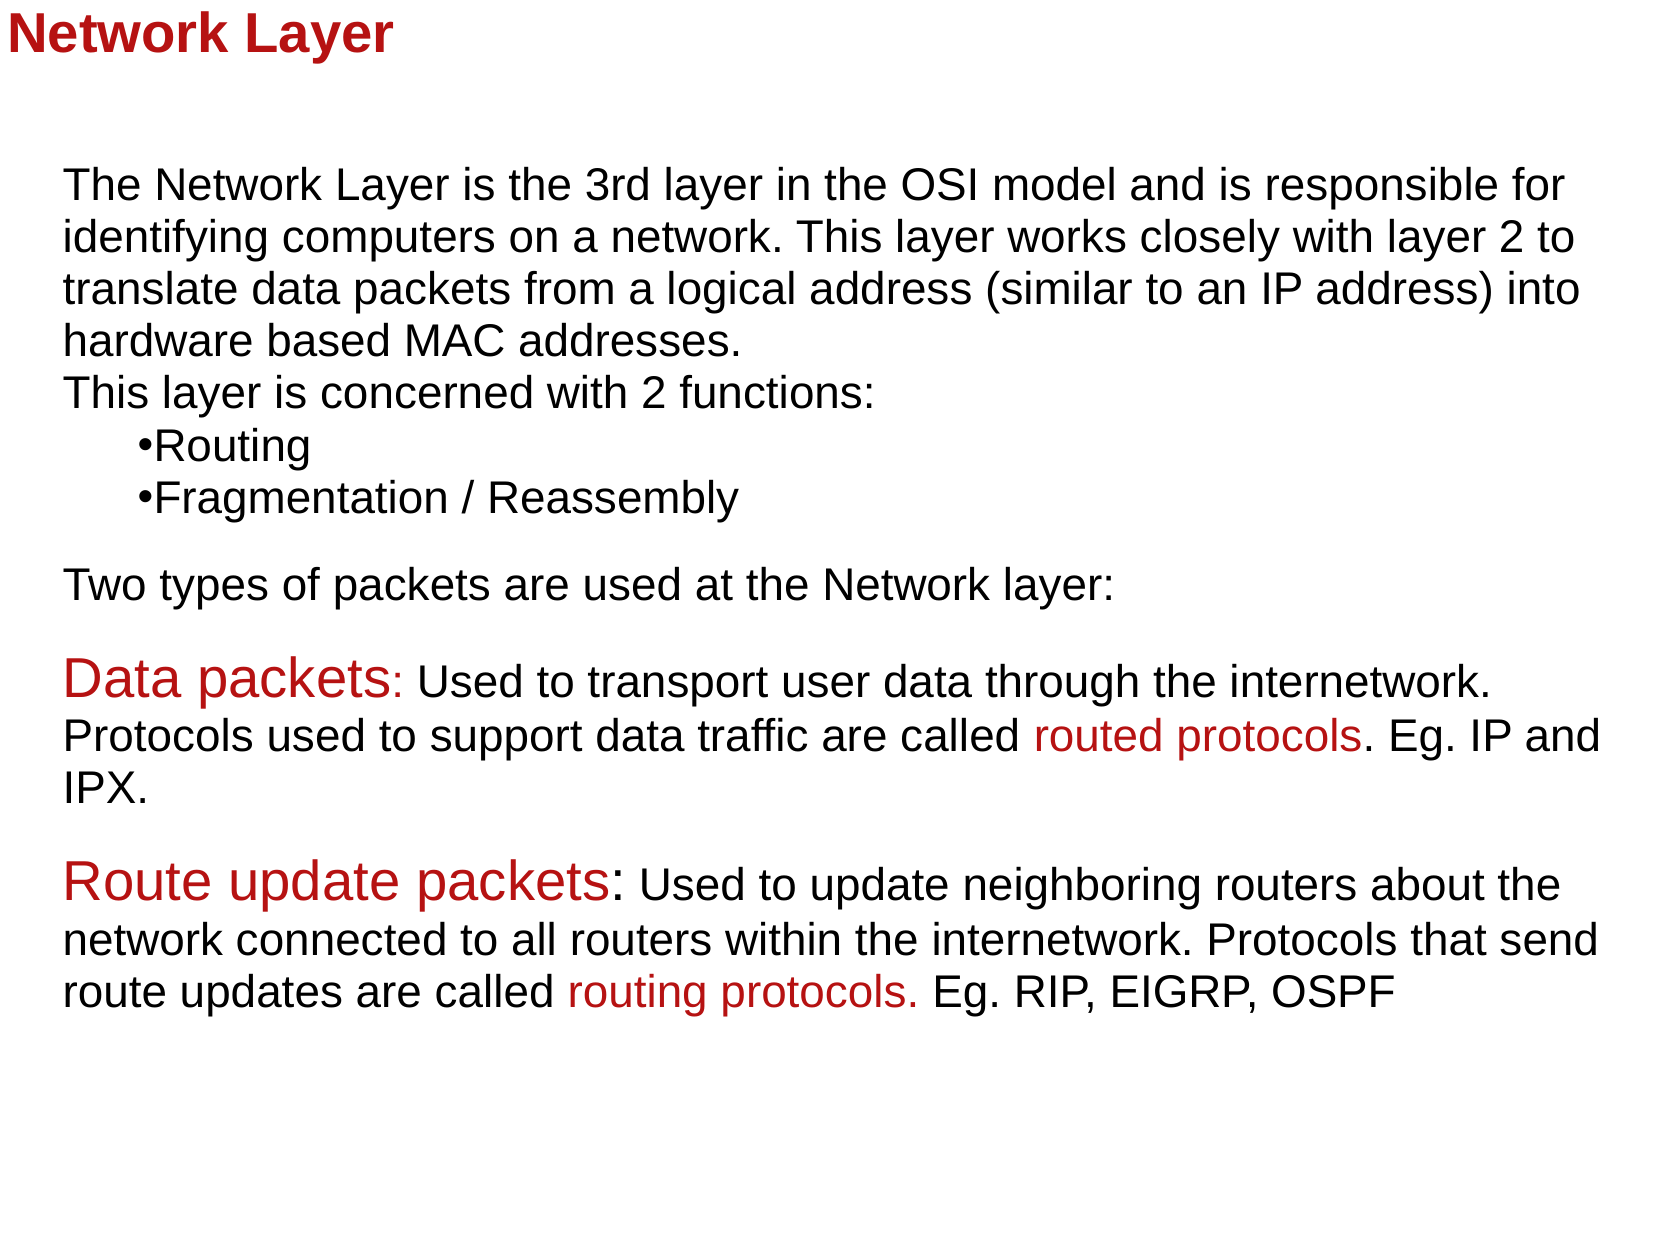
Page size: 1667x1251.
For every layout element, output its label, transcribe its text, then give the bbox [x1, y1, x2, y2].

text_box The Network Layer is the 3rd layer in the OSI model and is responsible for identifying computers on a network. This layer works closely with layer 2 to translate data packets from a logical address (similar to an IP address) into hardware based MAC addresses. This layer is concerned with 2 functions: Routing Fragmentation / Reassembly Two types of packets are used at the Network layer: Data packets: Used to transport user data through the internetwork. Protocols used to support data traffic are called routed protocols. Eg. IP and IPX. Route update packets: Used to update neighboring routers about the network connected to all routers within the internetwork. Protocols that send route updates are called routing protocols. Eg. RIP, EIGRP, OSPF [62, 158, 1632, 1053]
text_box Network Layer [7, 1, 421, 66]
